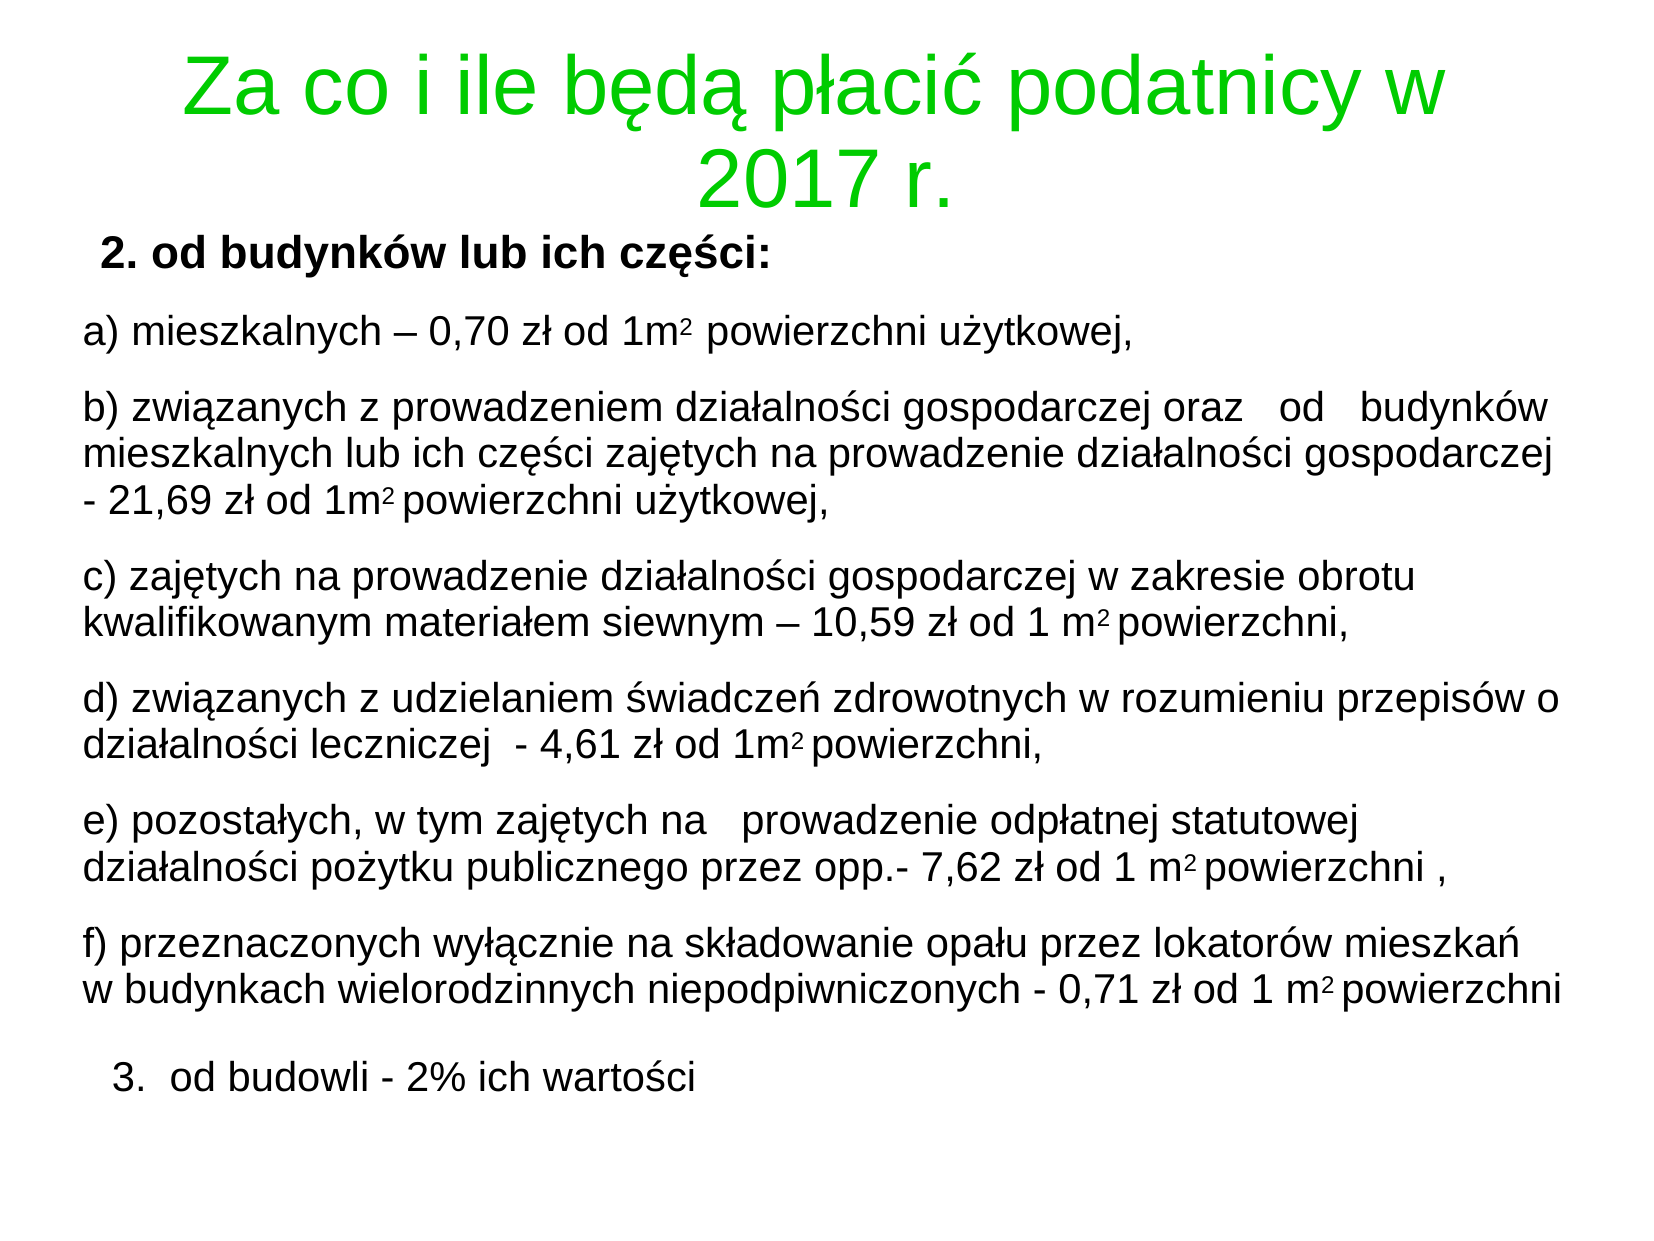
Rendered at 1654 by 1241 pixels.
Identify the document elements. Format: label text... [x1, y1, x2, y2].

title Za co i ile będą płacić podatnicy w 2017 r. [82, 27, 1571, 224]
list 2. od budynków lub ich części: a) mieszkalnych – 0,70 zł od 1m2 powierzchni użytkowej, b) związanych z prowadzeniem działalności gospodarczej oraz od budynków mieszkalnych lub ich części zajętych na prowadzenie działalności gospodarczej - 21,69 zł od 1m2 powierzchni użytkowej, c) zajętych na prowadzenie działalności gospodarczej w zakresie obrotu kwalifikowanym materiałem siewnym – 10,59 zł od 1 m2 powierzchni, d) związanych z udzielaniem świadczeń zdrowotnych w rozumieniu przepisów o działalności leczniczej - 4,61 zł od 1m2 powierzchni, e) pozostałych, w tym zajętych na prowadzenie odpłatnej statutowej działalności pożytku publicznego przez opp.- 7,62 zł od 1 m2 powierzchni , f) przeznaczonych wyłącznie na składowanie opału przez lokatorów mieszkań w budynkach wielorodzinnych niepodpiwniczonych - 0,71 zł od 1 m2 powierzchni 3. od budowli - 2% ich wartości [82, 224, 1571, 1241]
